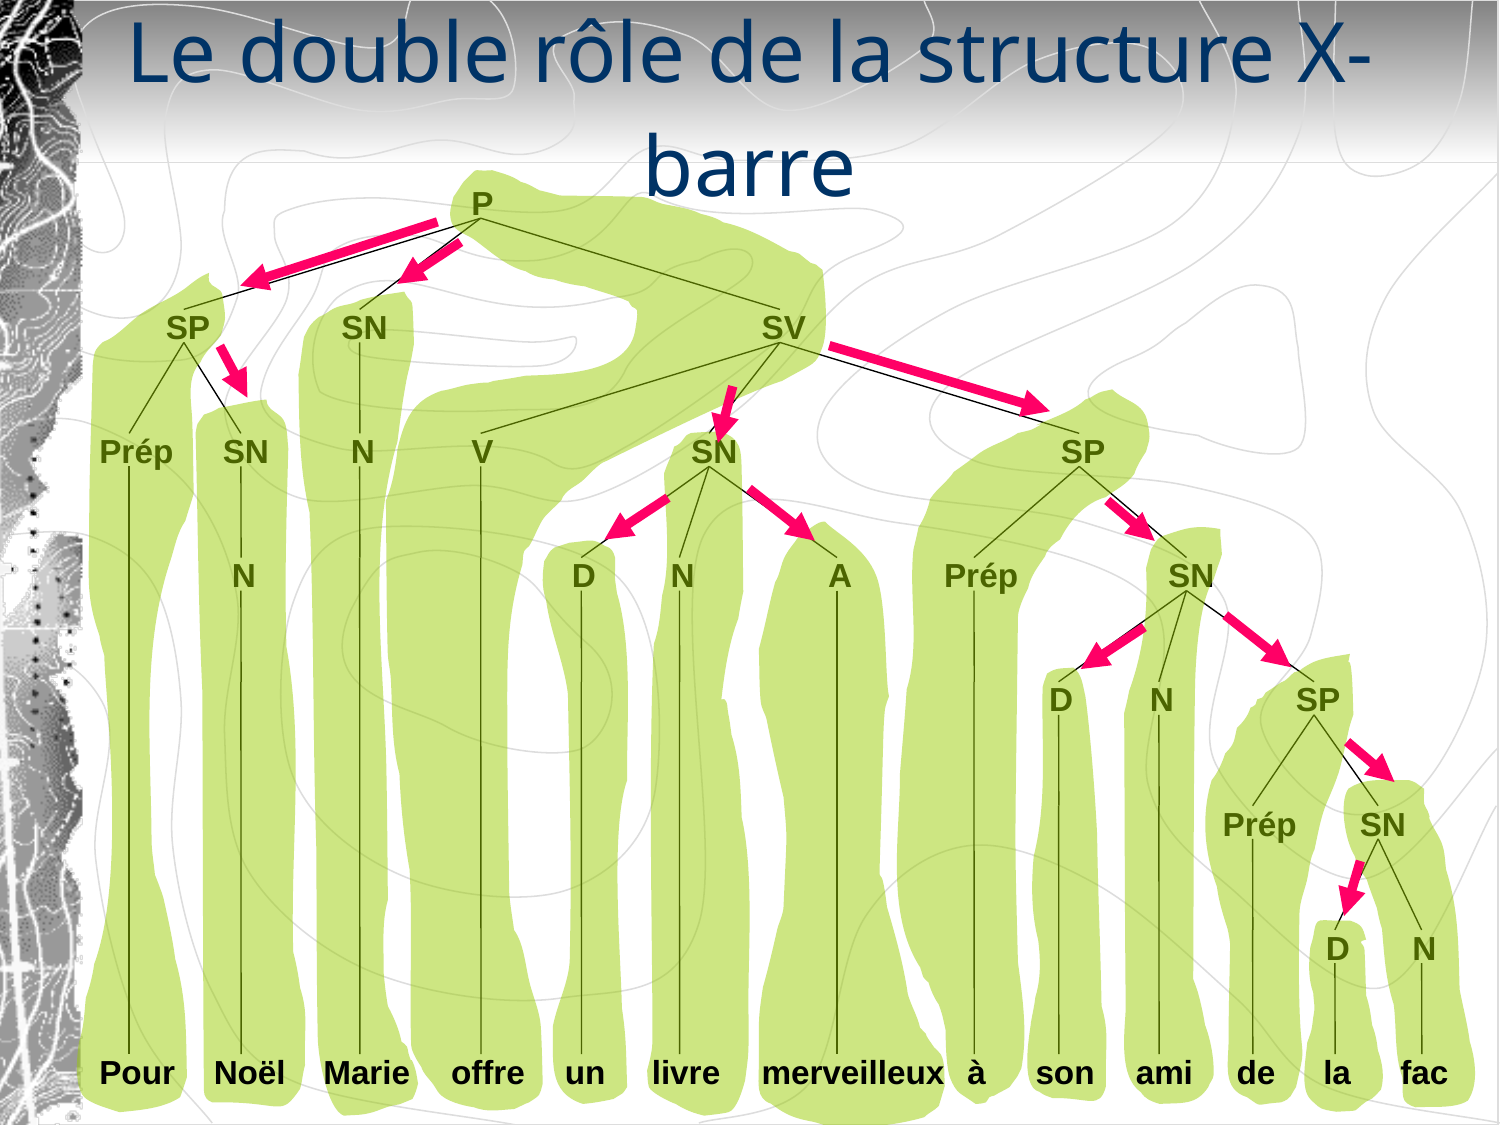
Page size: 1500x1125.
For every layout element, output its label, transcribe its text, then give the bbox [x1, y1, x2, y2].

text_box Marie [323, 1054, 411, 1092]
text_box un [565, 1054, 606, 1092]
text_box [195, 399, 306, 1107]
text_box merveilleux [761, 1054, 945, 1092]
text_box [327, 1060, 419, 1116]
text_box [1205, 653, 1354, 1105]
text_box offre [451, 1054, 526, 1092]
text_box [76, 272, 226, 1113]
text_box [896, 389, 1150, 1104]
text_box [1304, 920, 1383, 1112]
text_box SN [727, 433, 738, 442]
text_box à [967, 1054, 986, 1092]
text_box SN [1207, 579, 1215, 595]
title Le double rôle de la structure X-barre [75, 45, 1426, 170]
text_box [1343, 779, 1476, 1108]
text_box son [1035, 1054, 1095, 1092]
text_box la [1323, 1054, 1352, 1092]
text_box [647, 431, 750, 1116]
text_box [758, 521, 943, 1125]
text_box [1124, 527, 1222, 1104]
text_box de [1236, 1054, 1276, 1092]
text_box ami [1135, 1054, 1194, 1092]
text_box [1027, 667, 1107, 1101]
text_box [298, 170, 826, 1111]
text_box Noël [213, 1054, 286, 1092]
text_box livre [651, 1054, 721, 1092]
text_box [542, 540, 628, 1104]
text_box fac [1400, 1054, 1449, 1092]
text_box Pour [99, 1054, 176, 1092]
